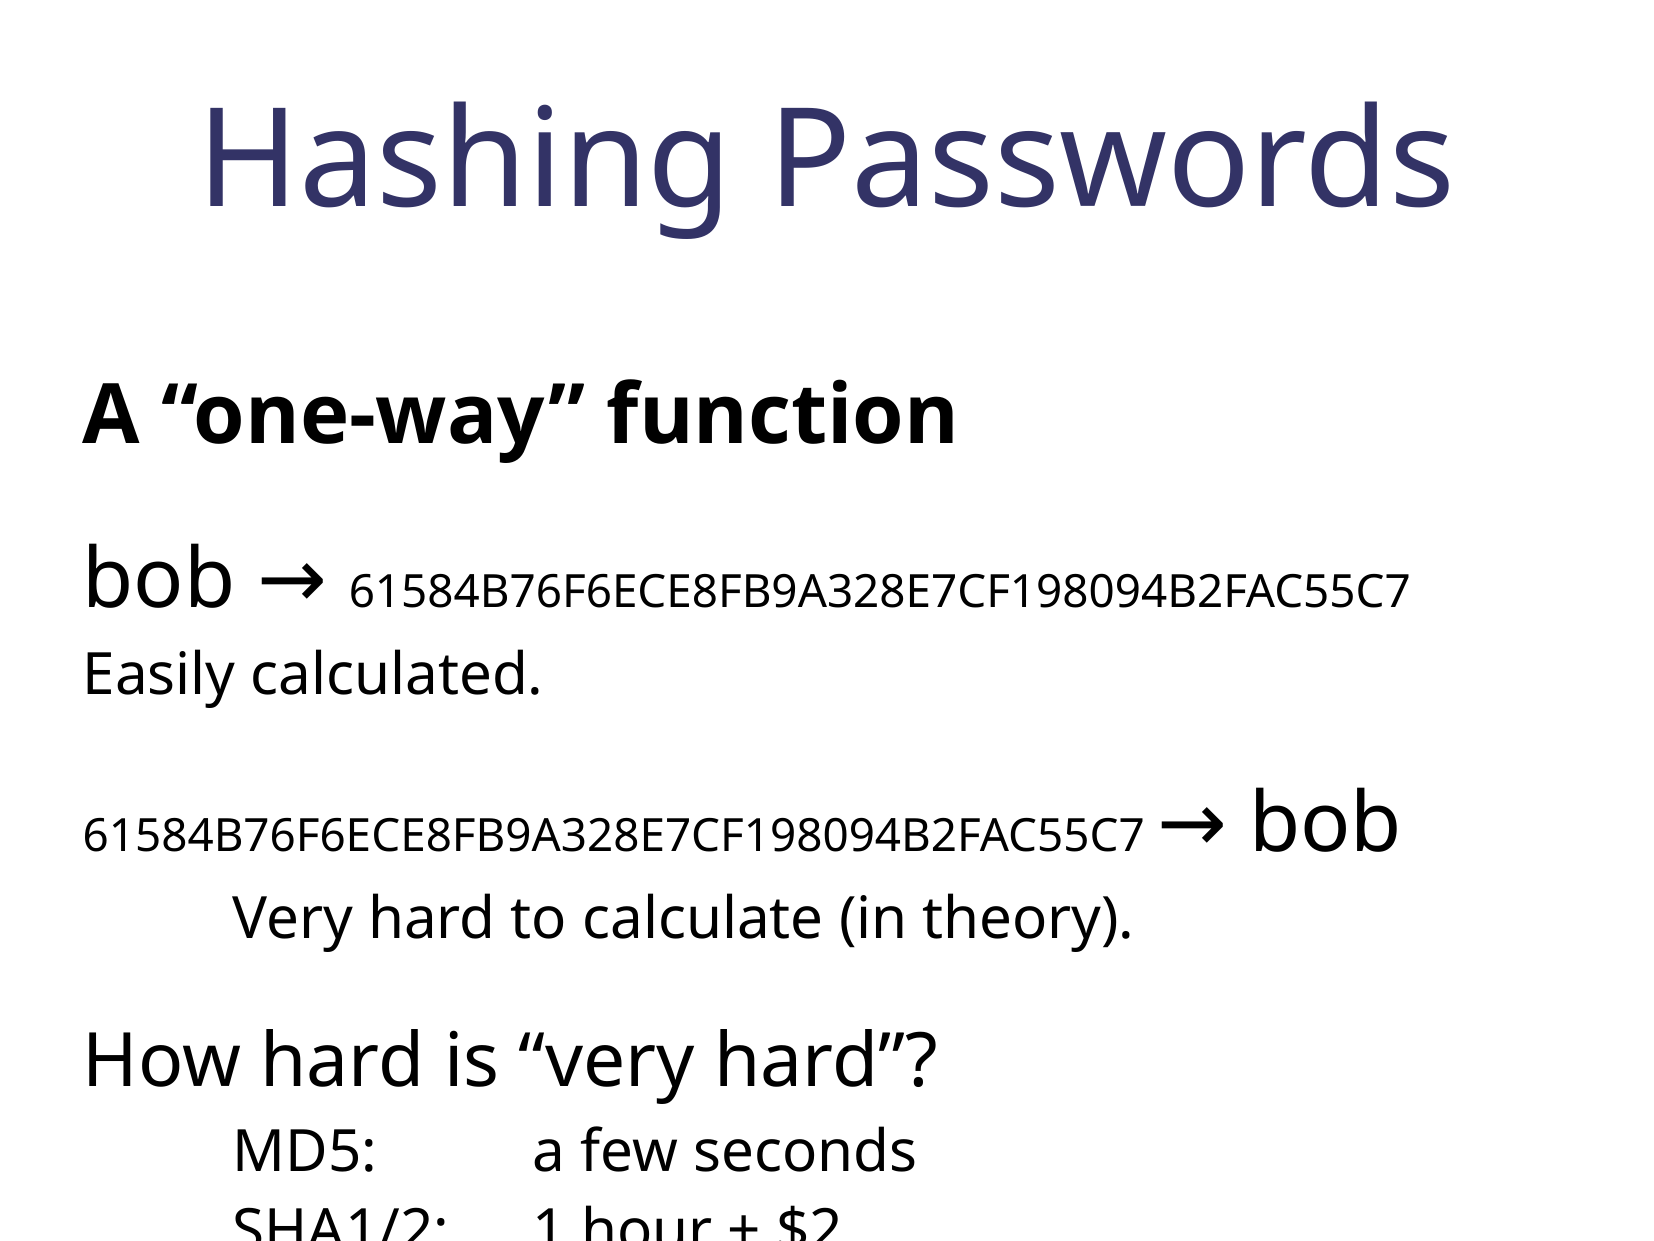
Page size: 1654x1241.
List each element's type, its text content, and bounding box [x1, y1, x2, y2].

subtitle A “one-way” function bob → 61584B76F6ECE8FB9A328E7CF198094B2FAC55C7 Easily calculated. 61584B76F6ECE8FB9A328E7CF198094B2FAC55C7 → bob Very hard to calculate (in theory). How hard is “very hard”? MD5: a few seconds SHA1/2: 1 hour + $2 SHA3: hopefully centuries [82, 354, 1654, 1241]
title Hashing Passwords [82, 56, 1571, 250]
